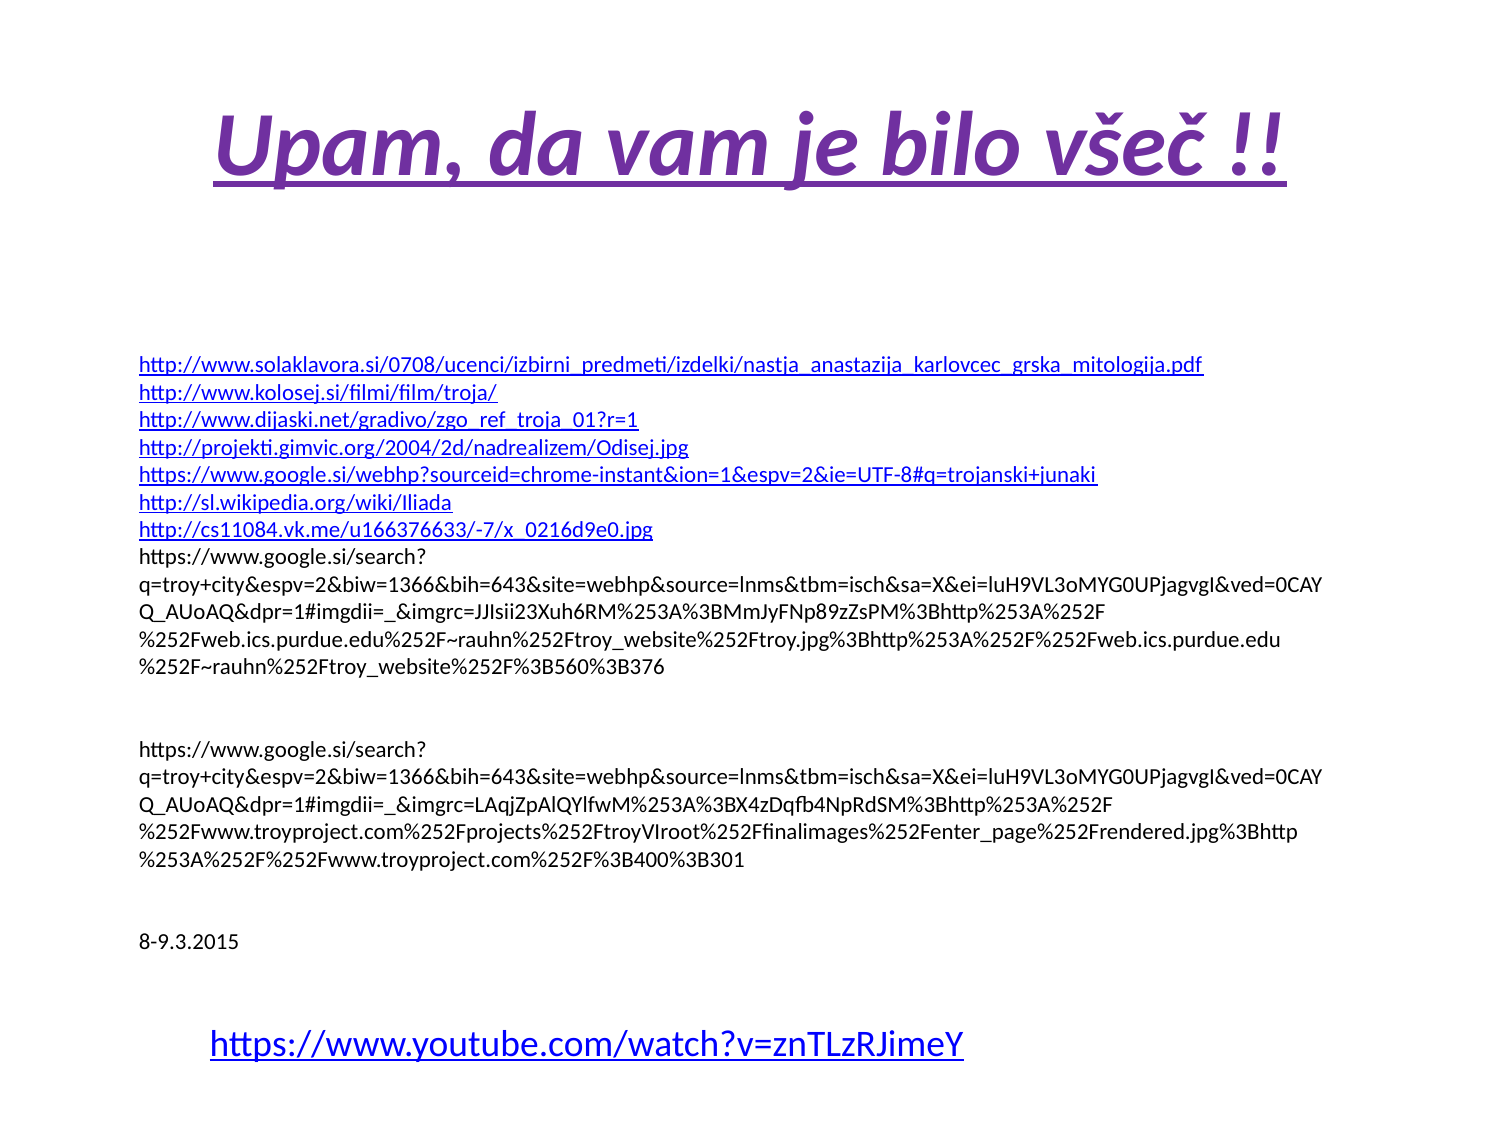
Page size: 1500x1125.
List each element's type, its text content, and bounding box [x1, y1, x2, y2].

title Upam, da vam je bilo všeč !! [75, 45, 1425, 233]
text_box https://www.youtube.com/watch?v=znTLzRJimeY [194, 1011, 1176, 1117]
text_box http://www.solaklavora.si/0708/ucenci/izbirni_predmeti/izdelki/nastja_anastazija_karlovcec_grska_mitologija.pdf http://www.kolosej.si/filmi/film/troja/ http://www.dijaski.net/gradivo/zgo_ref_troja_01?r=1 http://projekti.gimvic.org/2004/2d/nadrealizem/Odisej.jpg https://www.google.si/webhp?sourceid=chrome-instant&ion=1&espv=2&ie=UTF-8#q=trojanski+junaki http://sl.wikipedia.org/wiki/Iliada http://cs11084.vk.me/u166376633/-7/x_0216d9e0.jpg https://www.google.si/search?q=troy+city&espv=2&biw=1366&bih=643&site=webhp&source=lnms&tbm=isch&sa=X&ei=luH9VL3oMYG0UPjagvgI&ved=0CAYQ_AUoAQ&dpr=1#imgdii=_&imgrc=JJIsii23Xuh6RM%253A%3BMmJyFNp89zZsPM%3Bhttp%253A%252F%252Fweb.ics.purdue.edu%252F~rauhn%252Ftroy_website%252Ftroy.jpg%3Bhttp%253A%252F%252Fweb.ics.purdue.edu%252F~rauhn%252Ftroy_website%252F%3B560%3B376 https://www.google.si/search?q=troy+city&espv=2&biw=1366&bih=643&site=webhp&source=lnms&tbm=isch&sa=X&ei=luH9VL3oMYG0UPjagvgI&ved=0CAYQ_AUoAQ&dpr=1#imgdii=_&imgrc=LAqjZpAlQYlfwM%253A%3BX4zDqfb4NpRdSM%3Bhttp%253A%252F%252Fwww.troyproject.com%252Fprojects%252FtroyVIroot%252Ffinalimages%252Fenter_page%252Frendered.jpg%3Bhttp%253A%252F%252Fwww.troyproject.com%252F%3B400%3B301 8-9.3.2015 [123, 342, 1353, 989]
